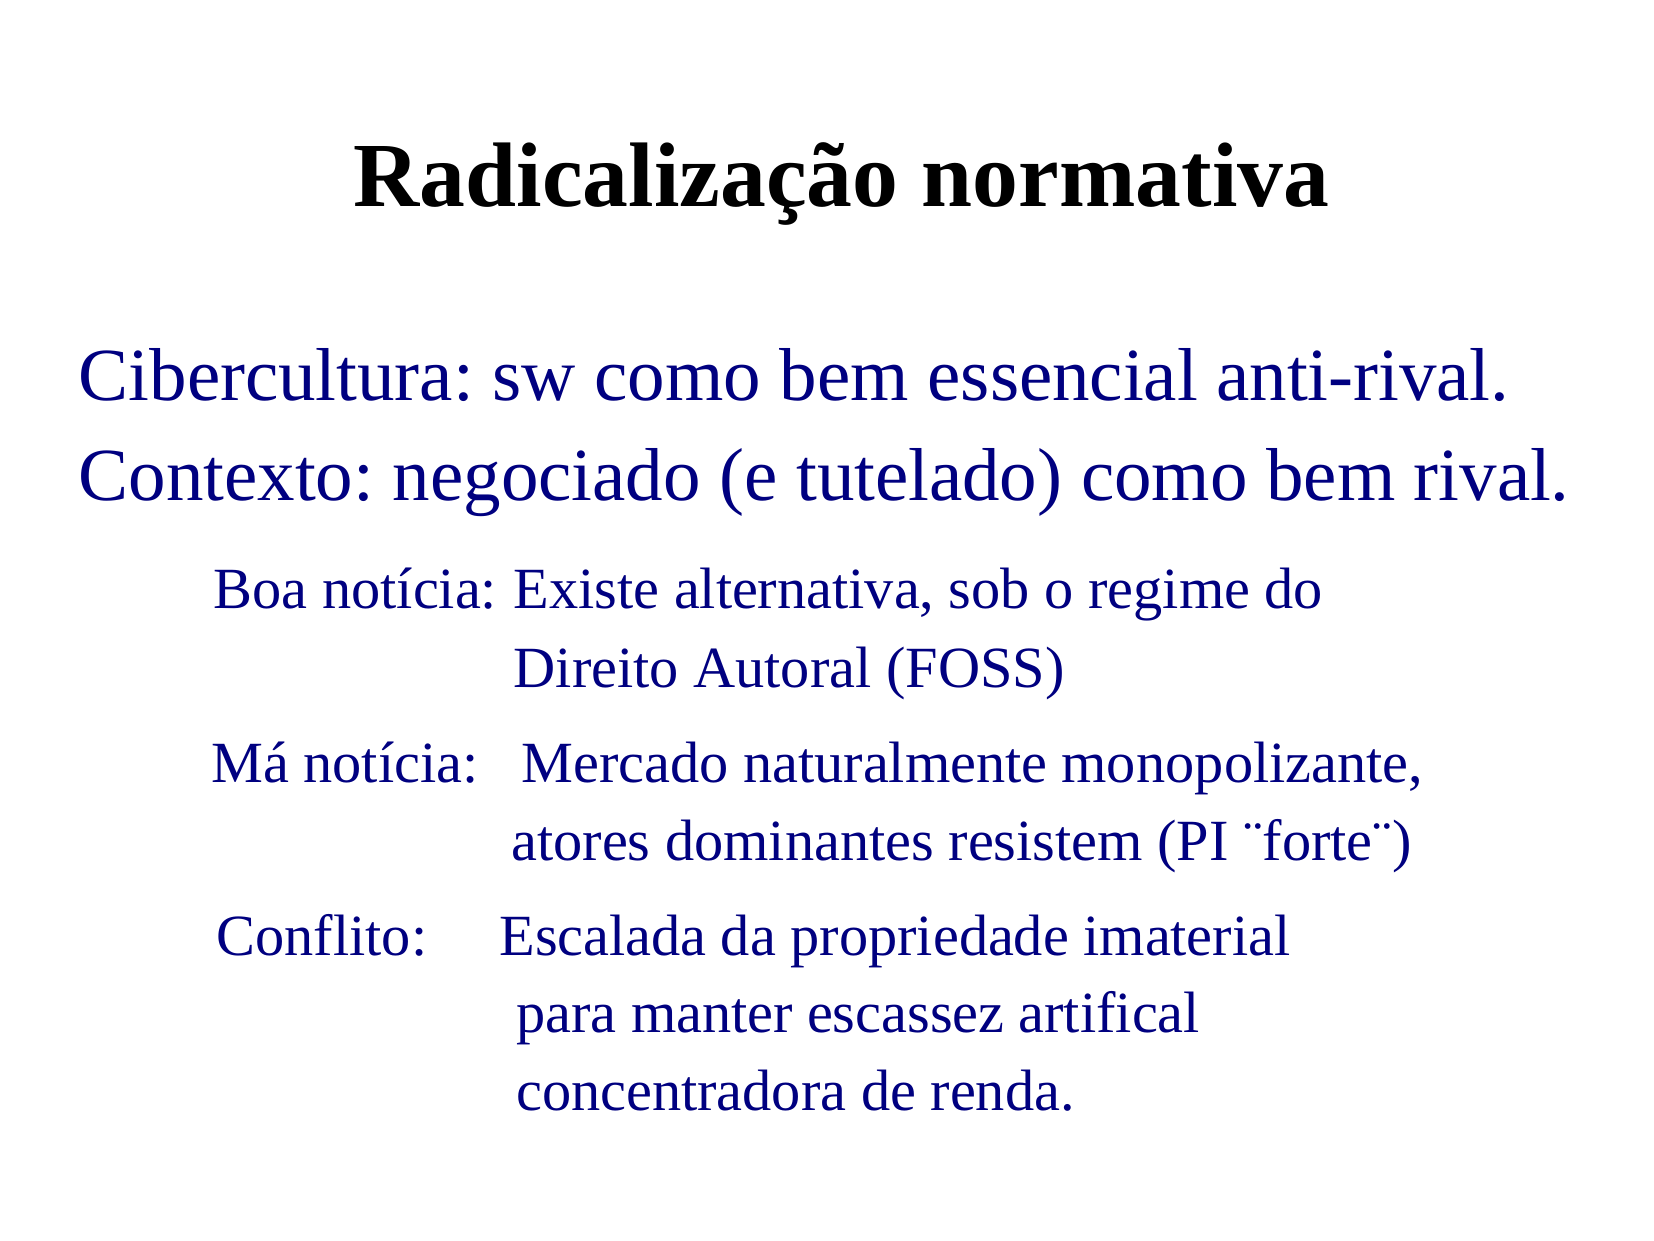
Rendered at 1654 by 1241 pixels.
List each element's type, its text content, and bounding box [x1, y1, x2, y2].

title Radicalização normativa [204, 81, 1480, 269]
text_box Cibercultura: sw como bem essencial anti-rival. Contexto: negociado (e tutelado) como bem rival. Boa notícia: Existe alternativa, sob o regime do Direito Autoral (FOSS) Má notícia: Mercado naturalmente monopolizante, atores dominantes resistem (PI ¨forte¨) Conflito: Escalada da propriedade imaterial para manter escassez artifical concentradora de renda. [76, 317, 1596, 1107]
